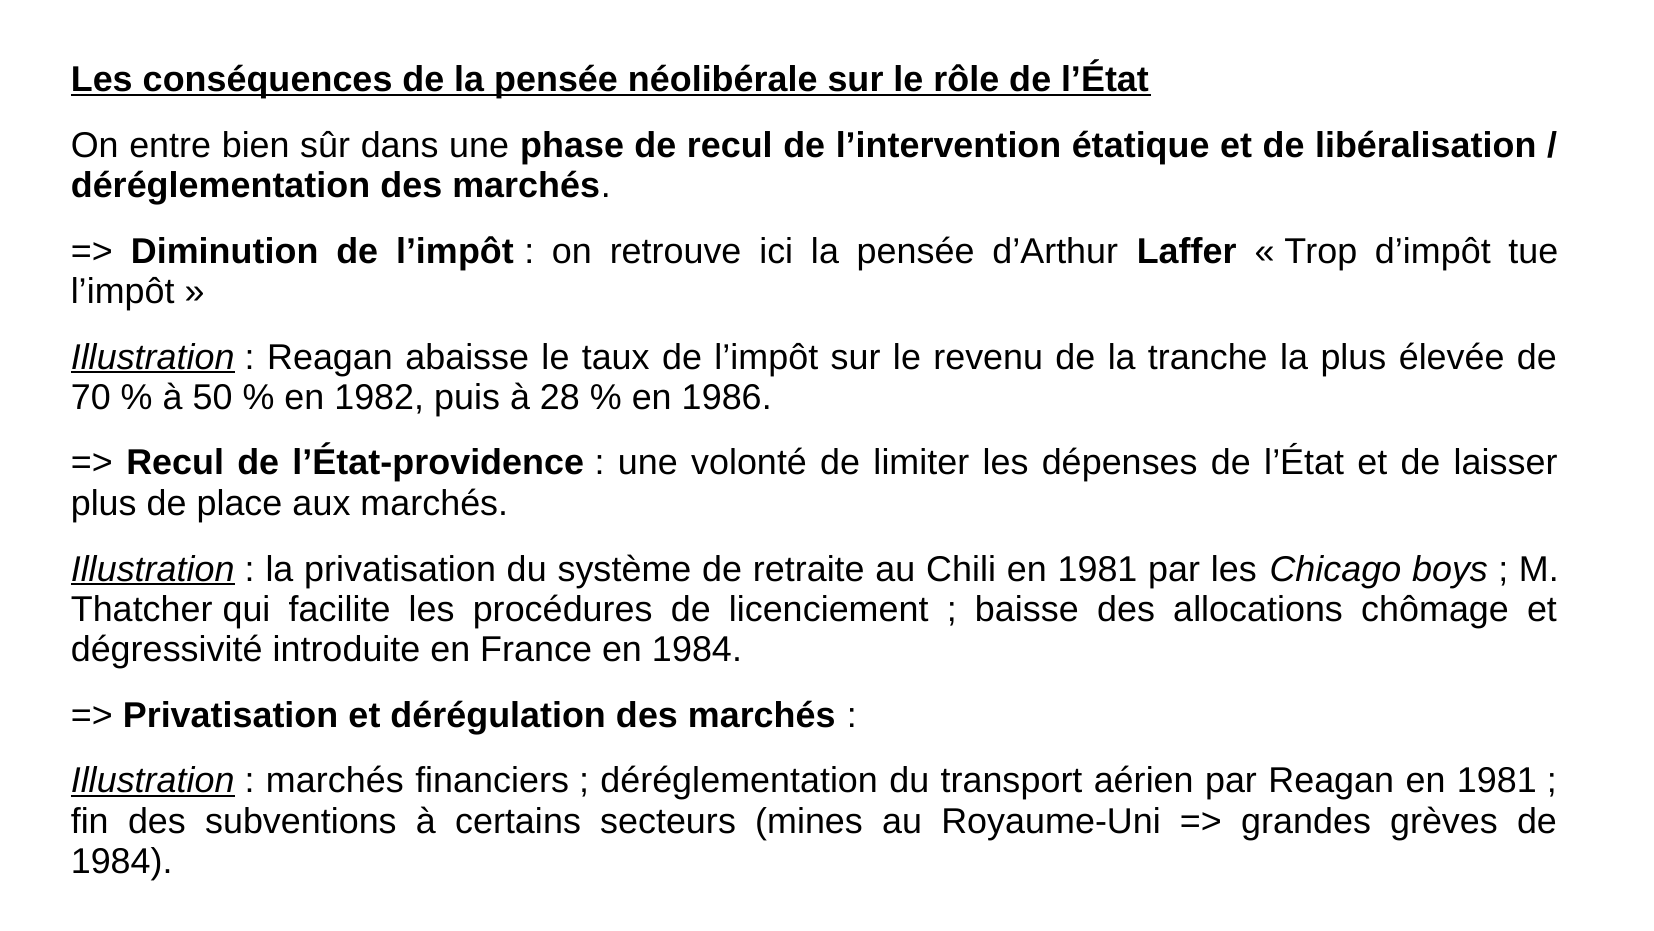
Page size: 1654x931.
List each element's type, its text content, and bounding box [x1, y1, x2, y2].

list Les conséquences de la pensée néolibérale sur le rôle de l’État On entre bien sûr dans une phase de recul de l’intervention étatique et de libéralisation / déréglementation des marchés. => Diminution de l’impôt : on retrouve ici la pensée d’Arthur Laffer « Trop d’impôt tue l’impôt » Illustration : Reagan abaisse le taux de l’impôt sur le revenu de la tranche la plus élevée de 70 % à 50 % en 1982, puis à 28 % en 1986. => Recul de l’État-providence : une volonté de limiter les dépenses de l’État et de laisser plus de place aux marchés. Illustration : la privatisation du système de retraite au Chili en 1981 par les Chicago boys ; M. Thatcher qui facilite les procédures de licenciement ; baisse des allocations chômage et dégressivité introduite en France en 1984. => Privatisation et dérégulation des marchés : Illustration : marchés financiers ; déréglementation du transport aérien par Reagan en 1981 ; fin des subventions à certains secteurs (mines au Royaume-Uni => grandes grèves de 1984). [70, 59, 1559, 886]
